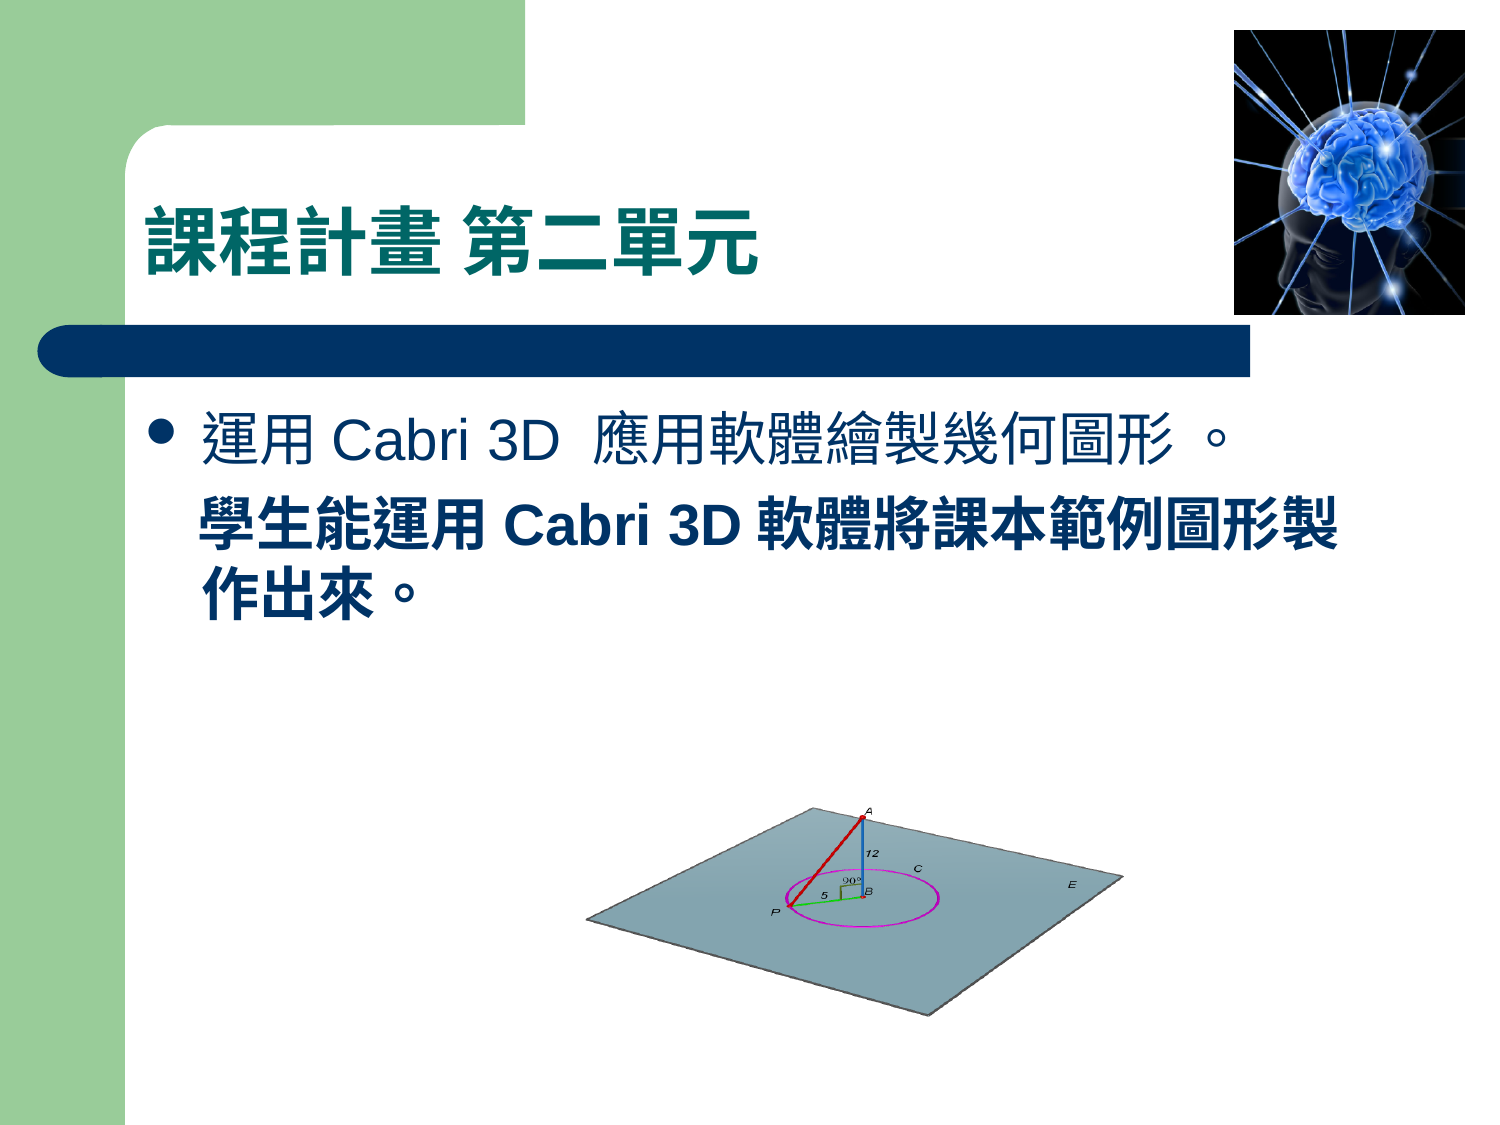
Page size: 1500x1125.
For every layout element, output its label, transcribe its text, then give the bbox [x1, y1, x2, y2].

picture [572, 692, 1152, 1102]
title 課程計畫 第二單元 [135, 137, 1234, 302]
picture [1234, 30, 1465, 315]
list 運用Cabri 3D 應用軟體繪製幾何圖形 。 學生能運用Cabri 3D軟體將課本範例圖形製作出來。 [137, 387, 1400, 999]
